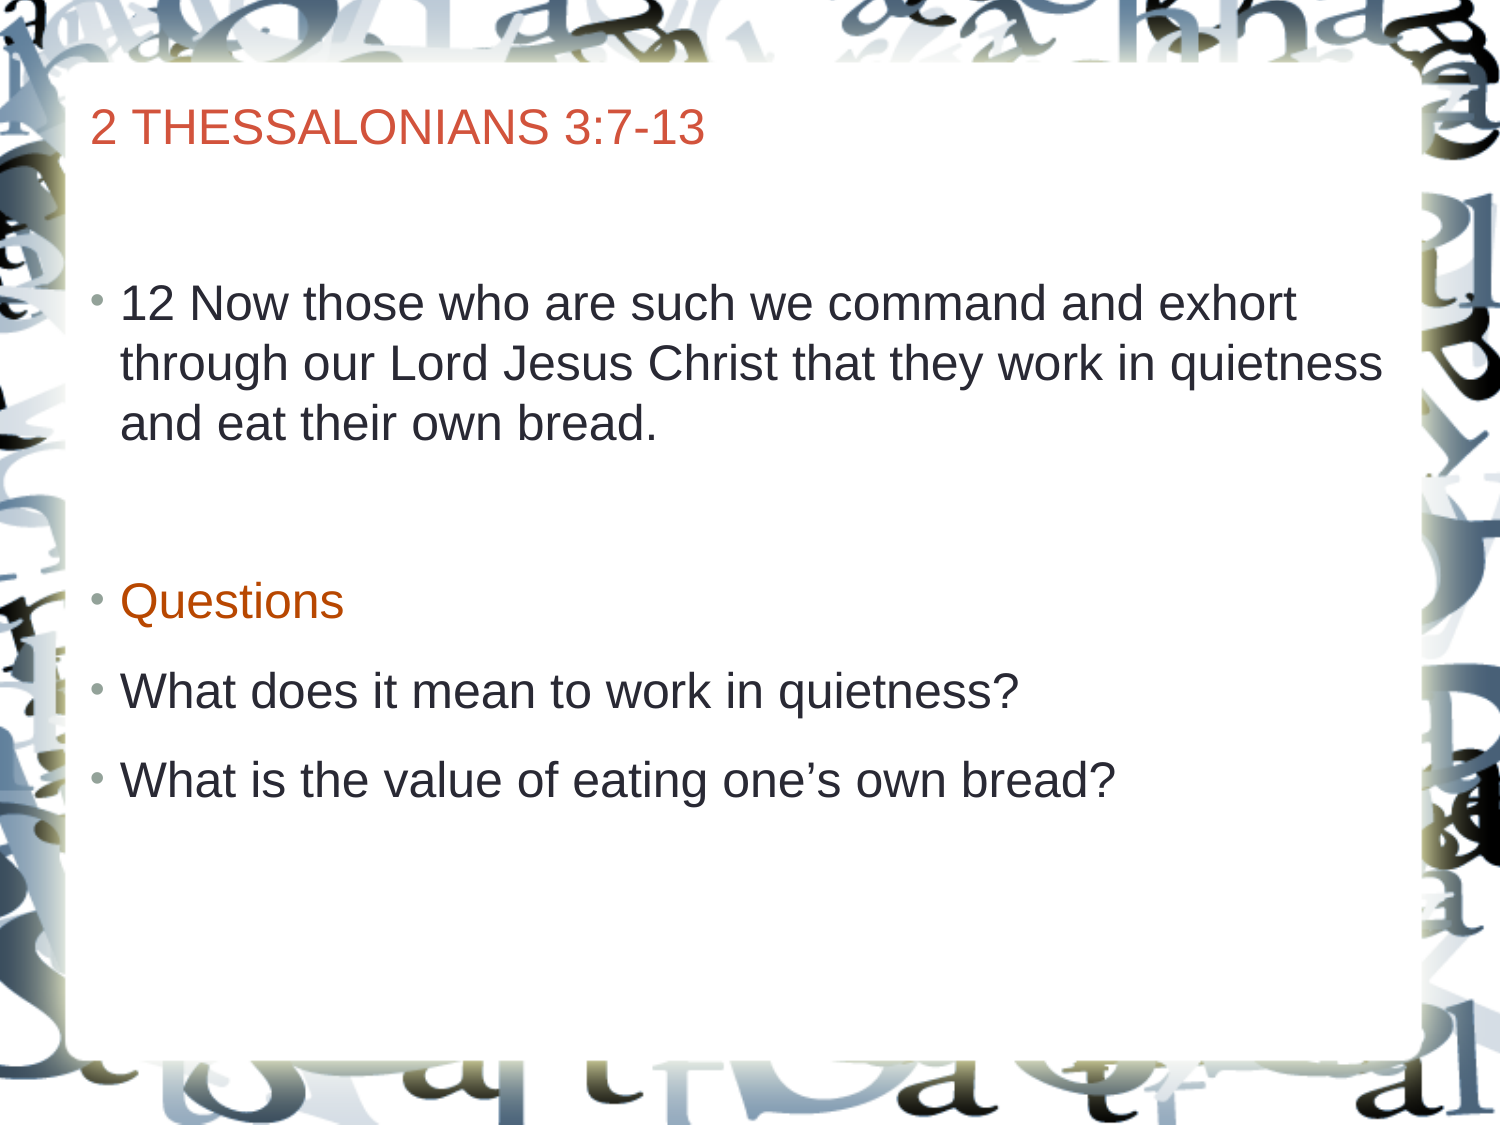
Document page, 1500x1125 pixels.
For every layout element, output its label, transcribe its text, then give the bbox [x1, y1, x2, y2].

title 2 THESSALONIANS 3:7-13 [75, 87, 1425, 250]
list 12 Now those who are such we command and exhort through our Lord Jesus Christ that they work in quietness and eat their own bread. Questions What does it mean to work in quietness? What is the value of eating one’s own bread? [75, 262, 1425, 1063]
picture [0, 0, 1500, 1125]
